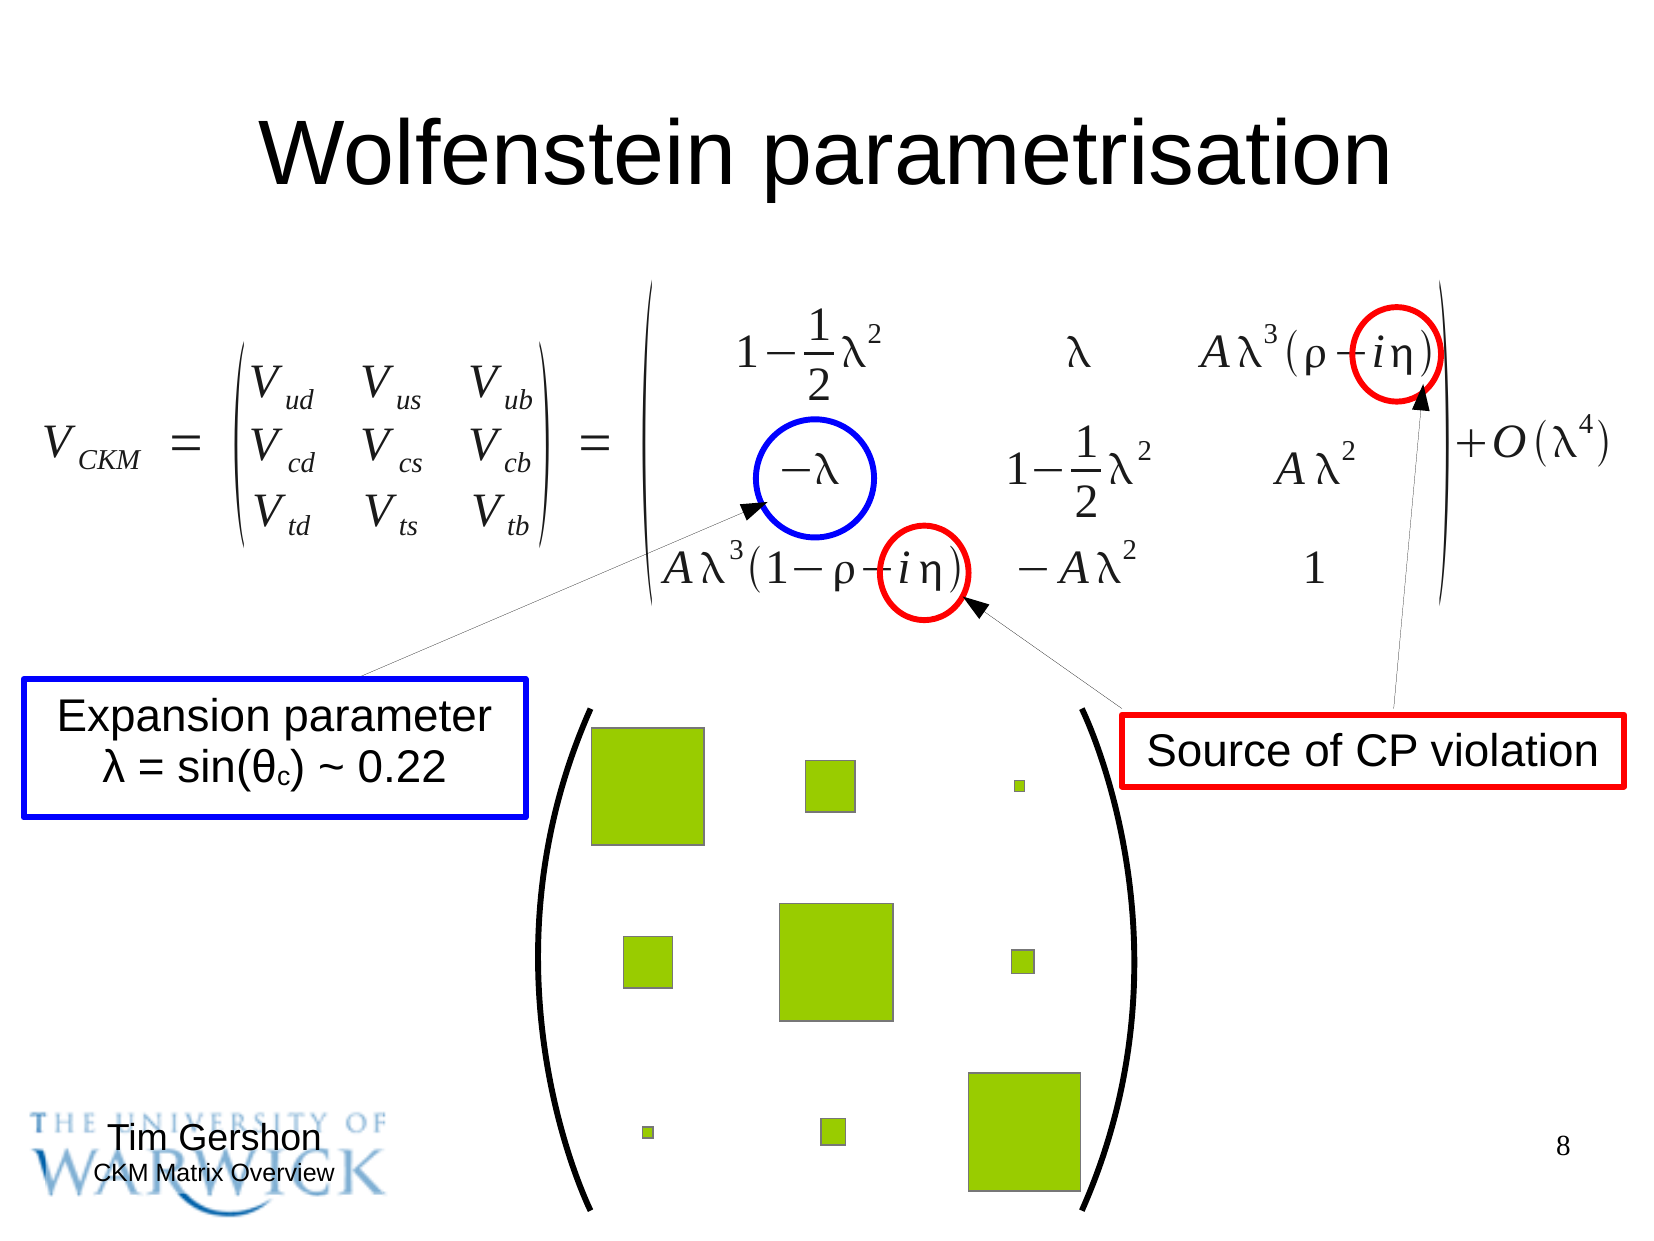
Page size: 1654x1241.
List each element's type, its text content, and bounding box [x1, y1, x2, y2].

chart [1356, 311, 1438, 398]
text_box Source of CP violation [1122, 714, 1625, 787]
text_box [564, 706, 1089, 1211]
chart [883, 529, 965, 610]
chart [958, 600, 971, 610]
text_box Tim Gershon CKM Matrix Overview [45, 1108, 384, 1194]
text_box Expansion parameter λ = sin(θc) ~ 0.22 [23, 679, 526, 818]
picture [19, 1106, 406, 1232]
text_box [564, 1153, 586, 1211]
chart [759, 423, 871, 534]
chart [29, 277, 1624, 610]
title Wolfenstein parametrisation [82, 49, 1571, 257]
